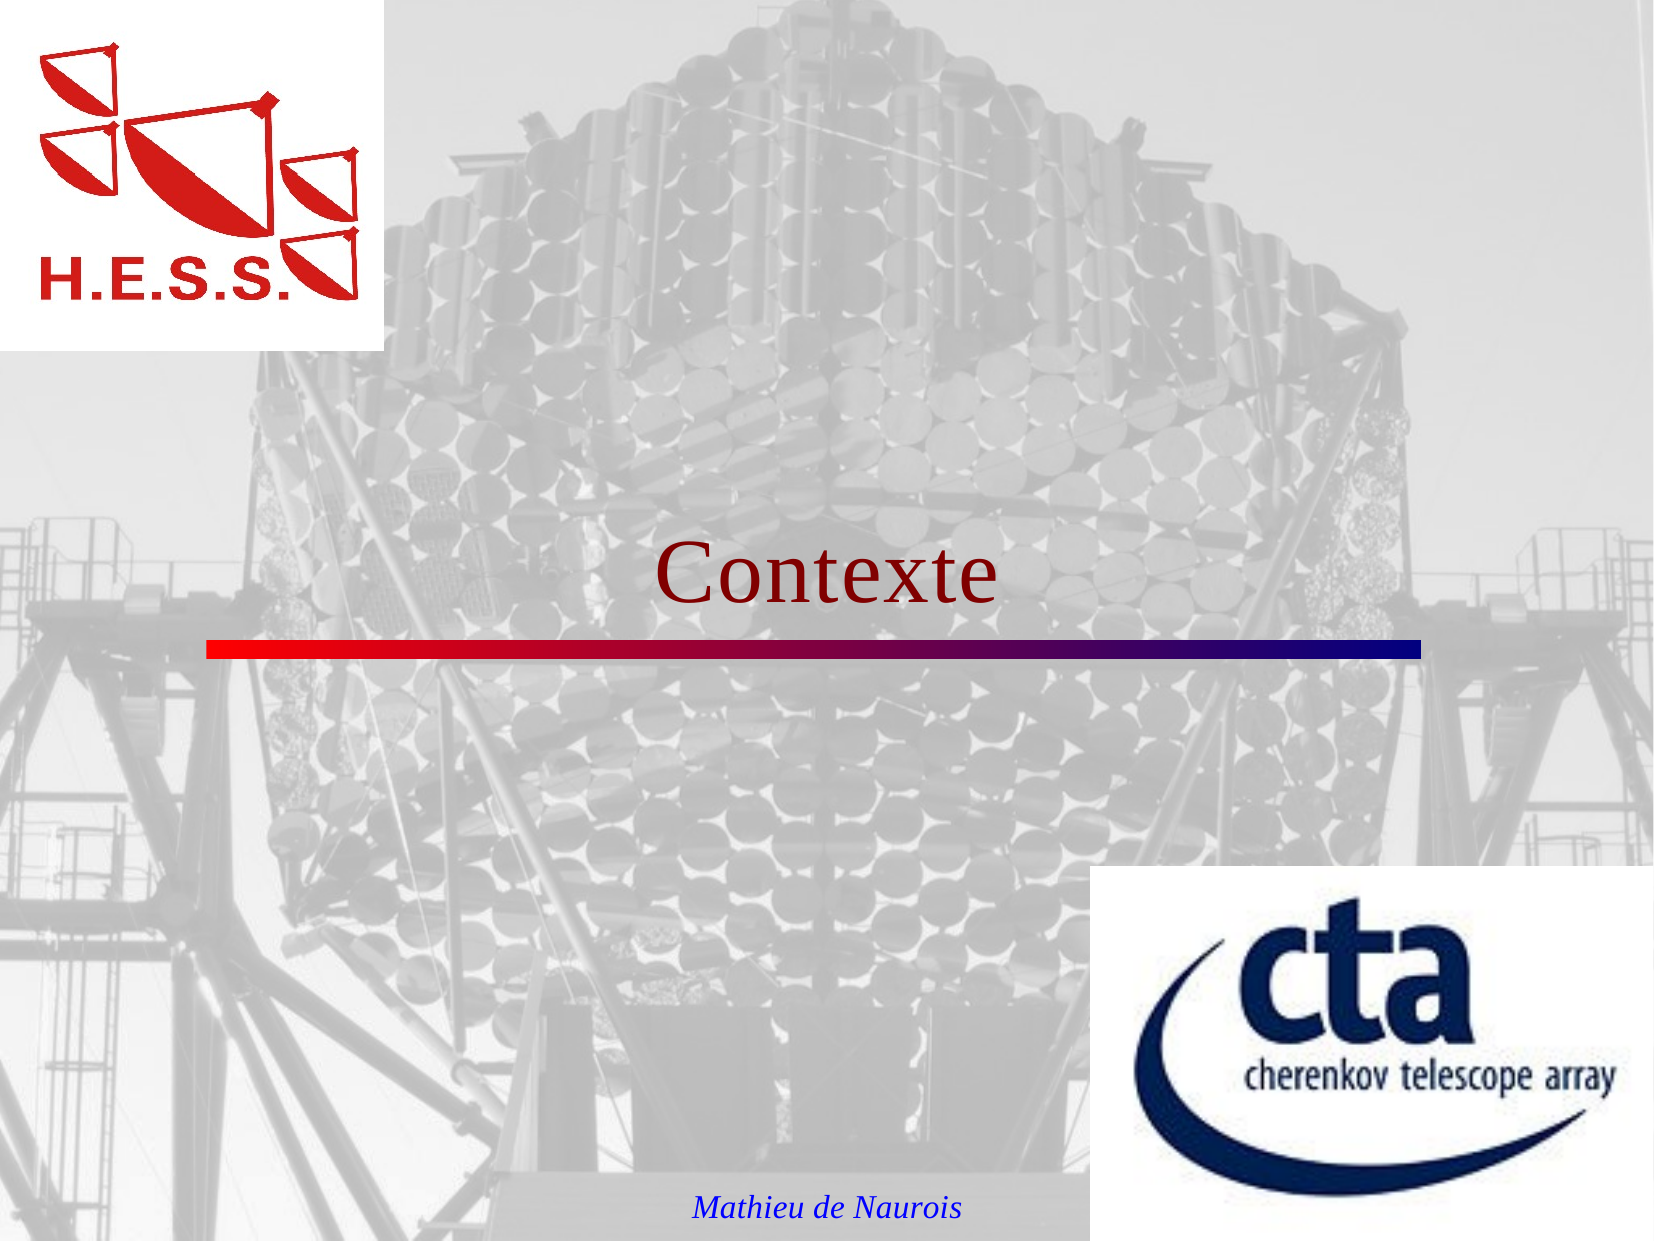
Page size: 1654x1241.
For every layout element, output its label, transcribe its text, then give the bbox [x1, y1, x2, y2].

picture [1090, 866, 1654, 1241]
title Contexte [121, 512, 1534, 631]
picture [0, 0, 384, 351]
